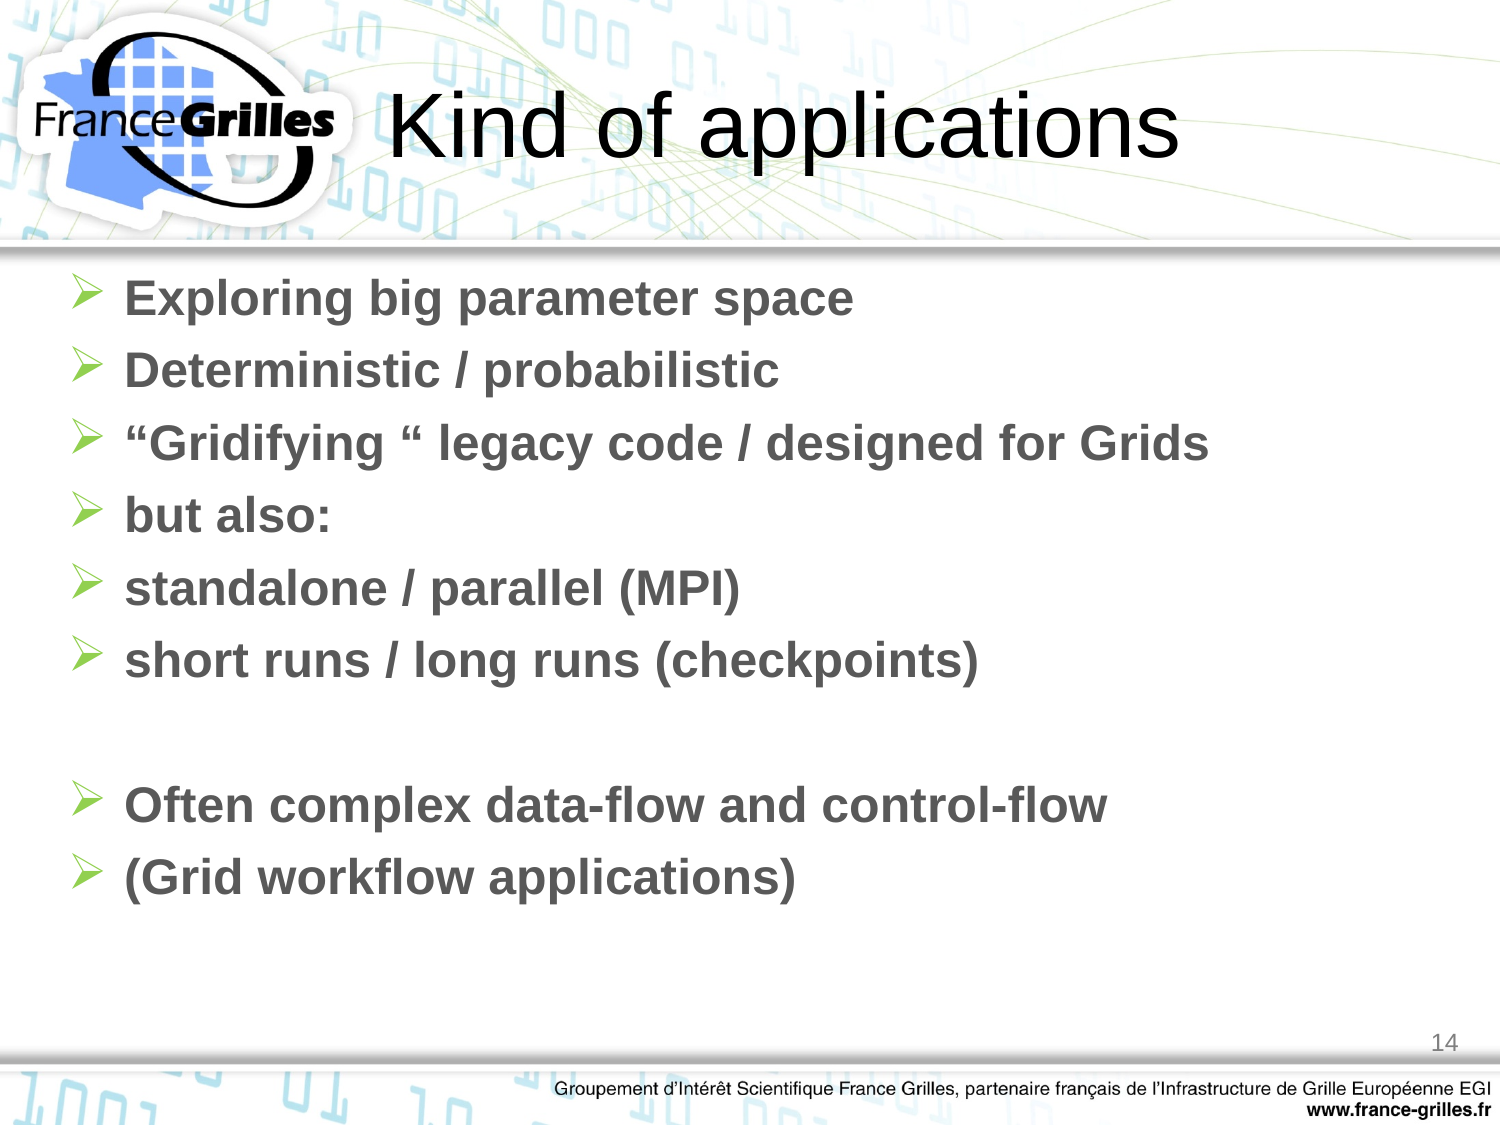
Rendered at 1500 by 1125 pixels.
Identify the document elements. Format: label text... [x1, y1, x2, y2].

picture [0, 0, 1500, 1125]
list Exploring big parameter space Deterministic / probabilistic “Gridifying “ legacy code / designed for Grids but also: standalone / parallel (MPI) short runs / long runs (checkpoints) Often complex data-flow and control-flow (Grid workflow applications) [53, 262, 1459, 1024]
title Kind of applications [372, 7, 1459, 244]
